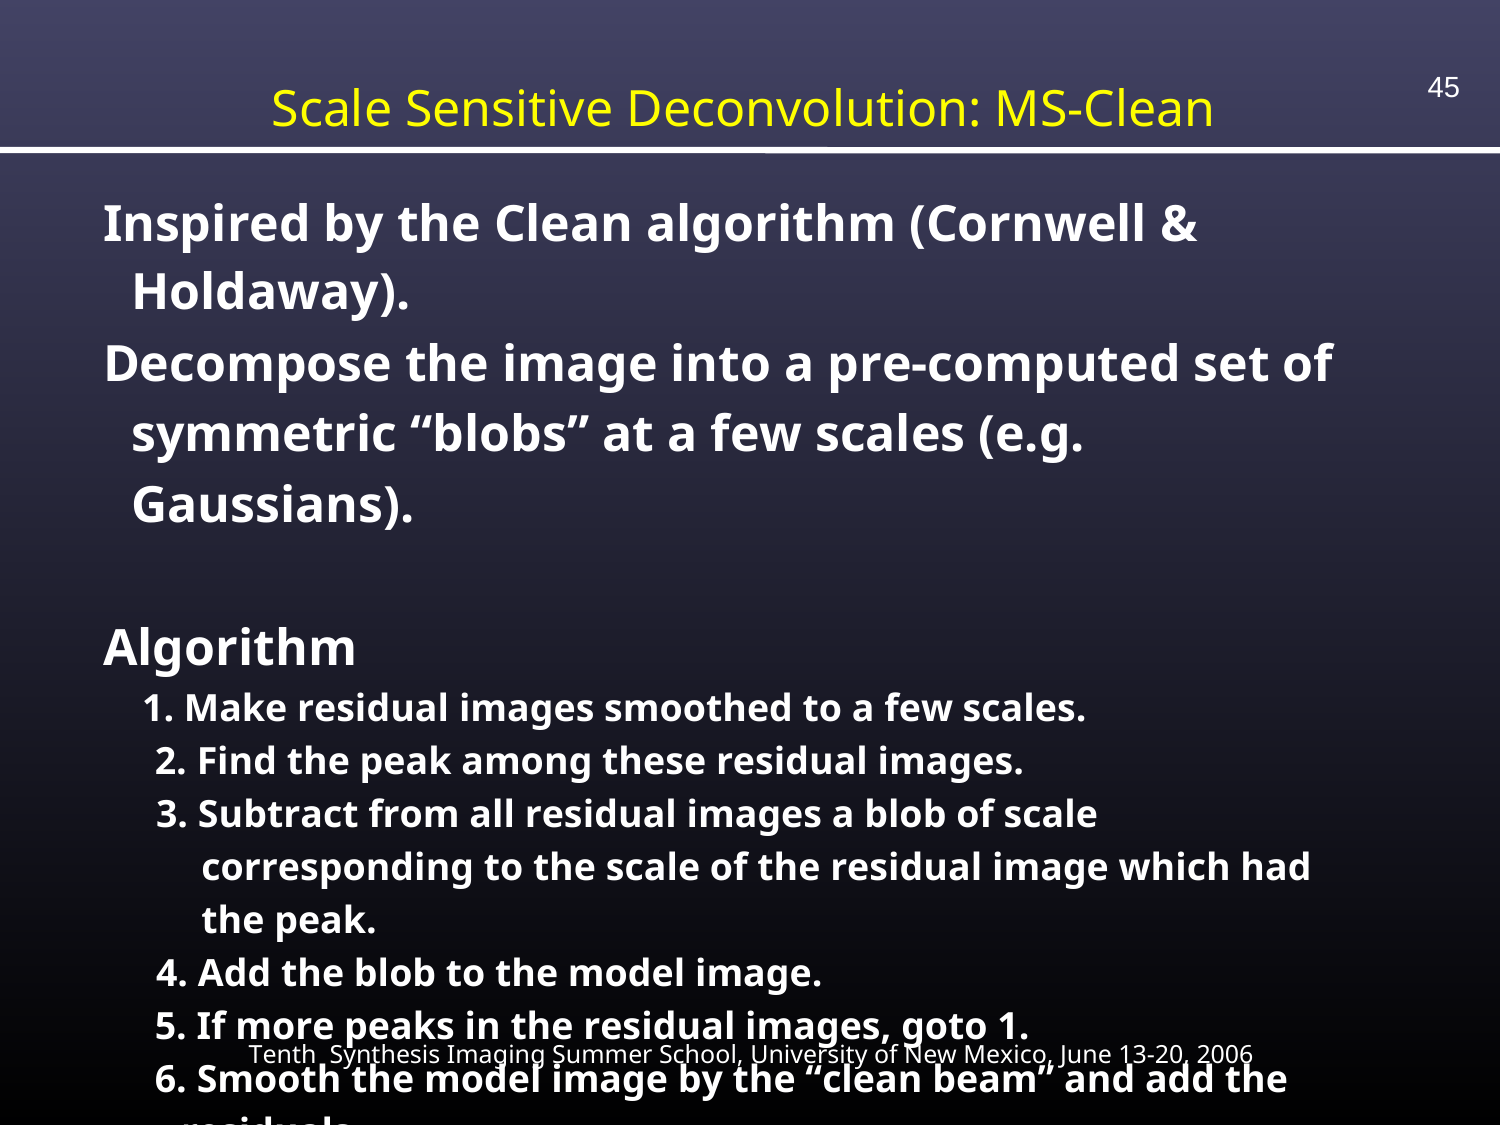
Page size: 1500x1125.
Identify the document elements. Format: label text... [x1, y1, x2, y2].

subtitle Inspired by the Clean algorithm (Cornwell & Holdaway). Decompose the image into a pre-computed set of symmetric “blobs” at a few scales (e.g. Gaussians). Algorithm 1. Make residual images smoothed to a few scales. 2. Find the peak among these residual images. 3. Subtract from all residual images a blob of scale corresponding to the scale of the residual image which had the peak. 4. Add the blob to the model image. 5. If more peaks in the residual images, goto 1. 6. Smooth the model image by the “clean beam” and add the residuals. [101, 188, 1382, 1047]
title Scale Sensitive Deconvolution: MS-Clean [112, 62, 1375, 151]
